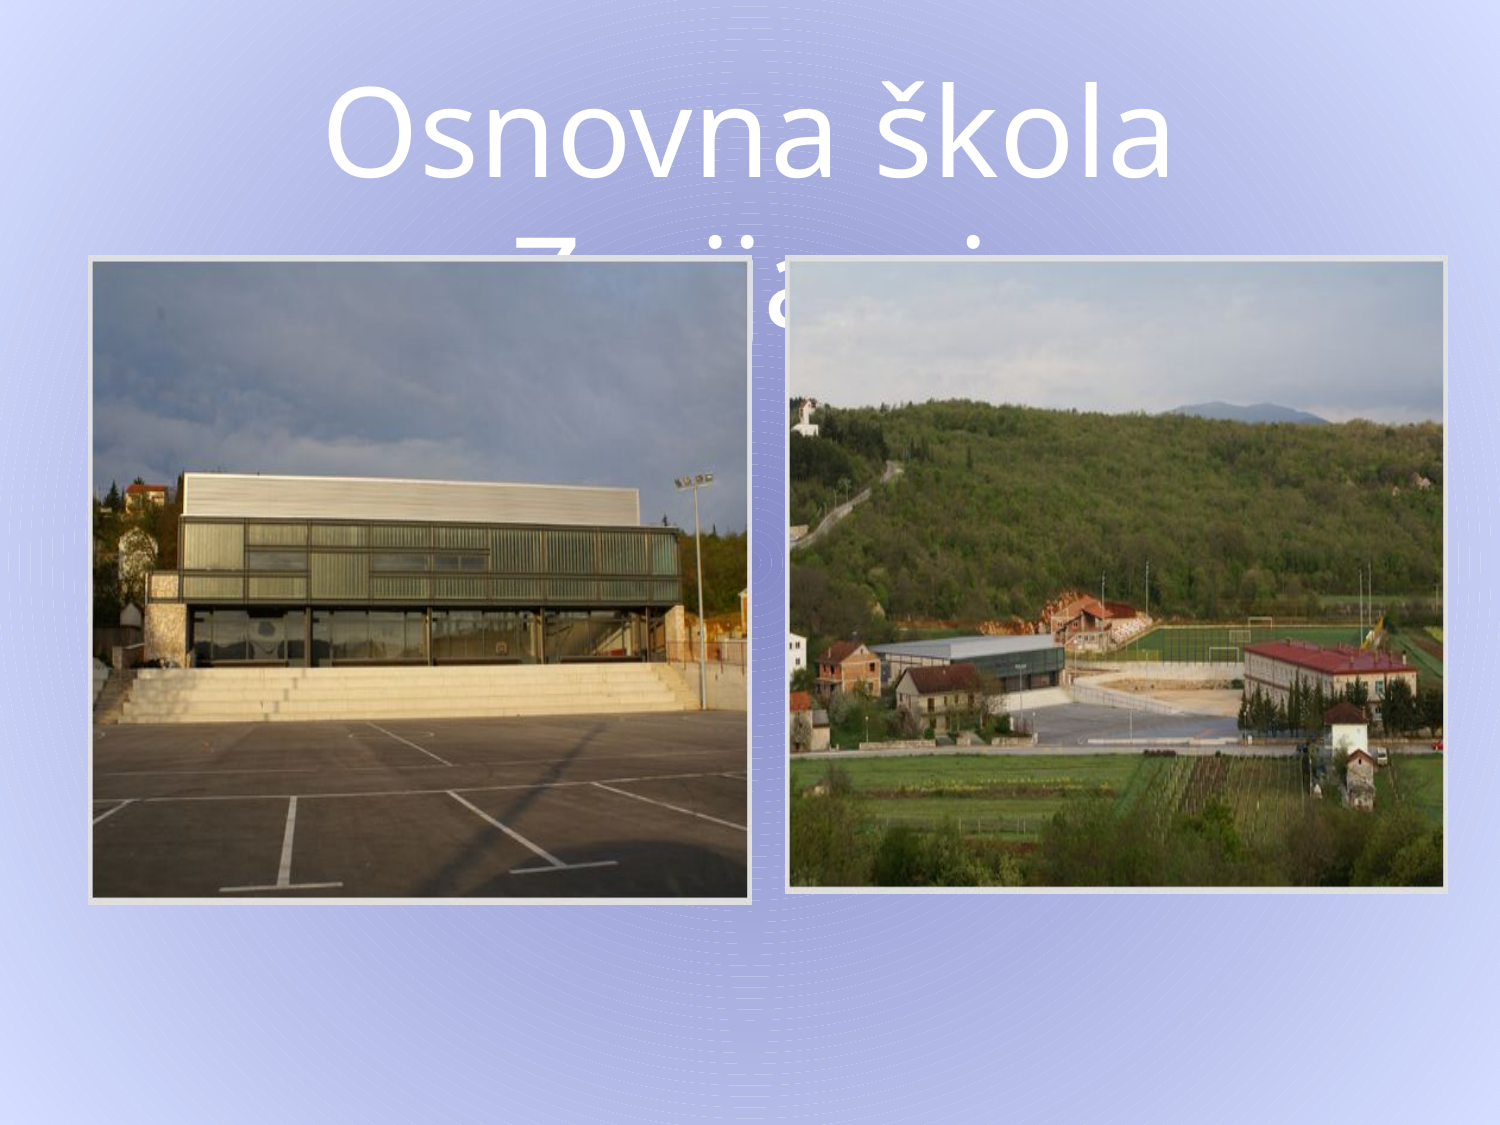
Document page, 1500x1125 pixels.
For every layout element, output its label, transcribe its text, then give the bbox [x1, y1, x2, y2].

picture [88, 255, 752, 906]
picture [785, 255, 1448, 894]
title Osnovna škola Zmijavci [75, 45, 1426, 233]
